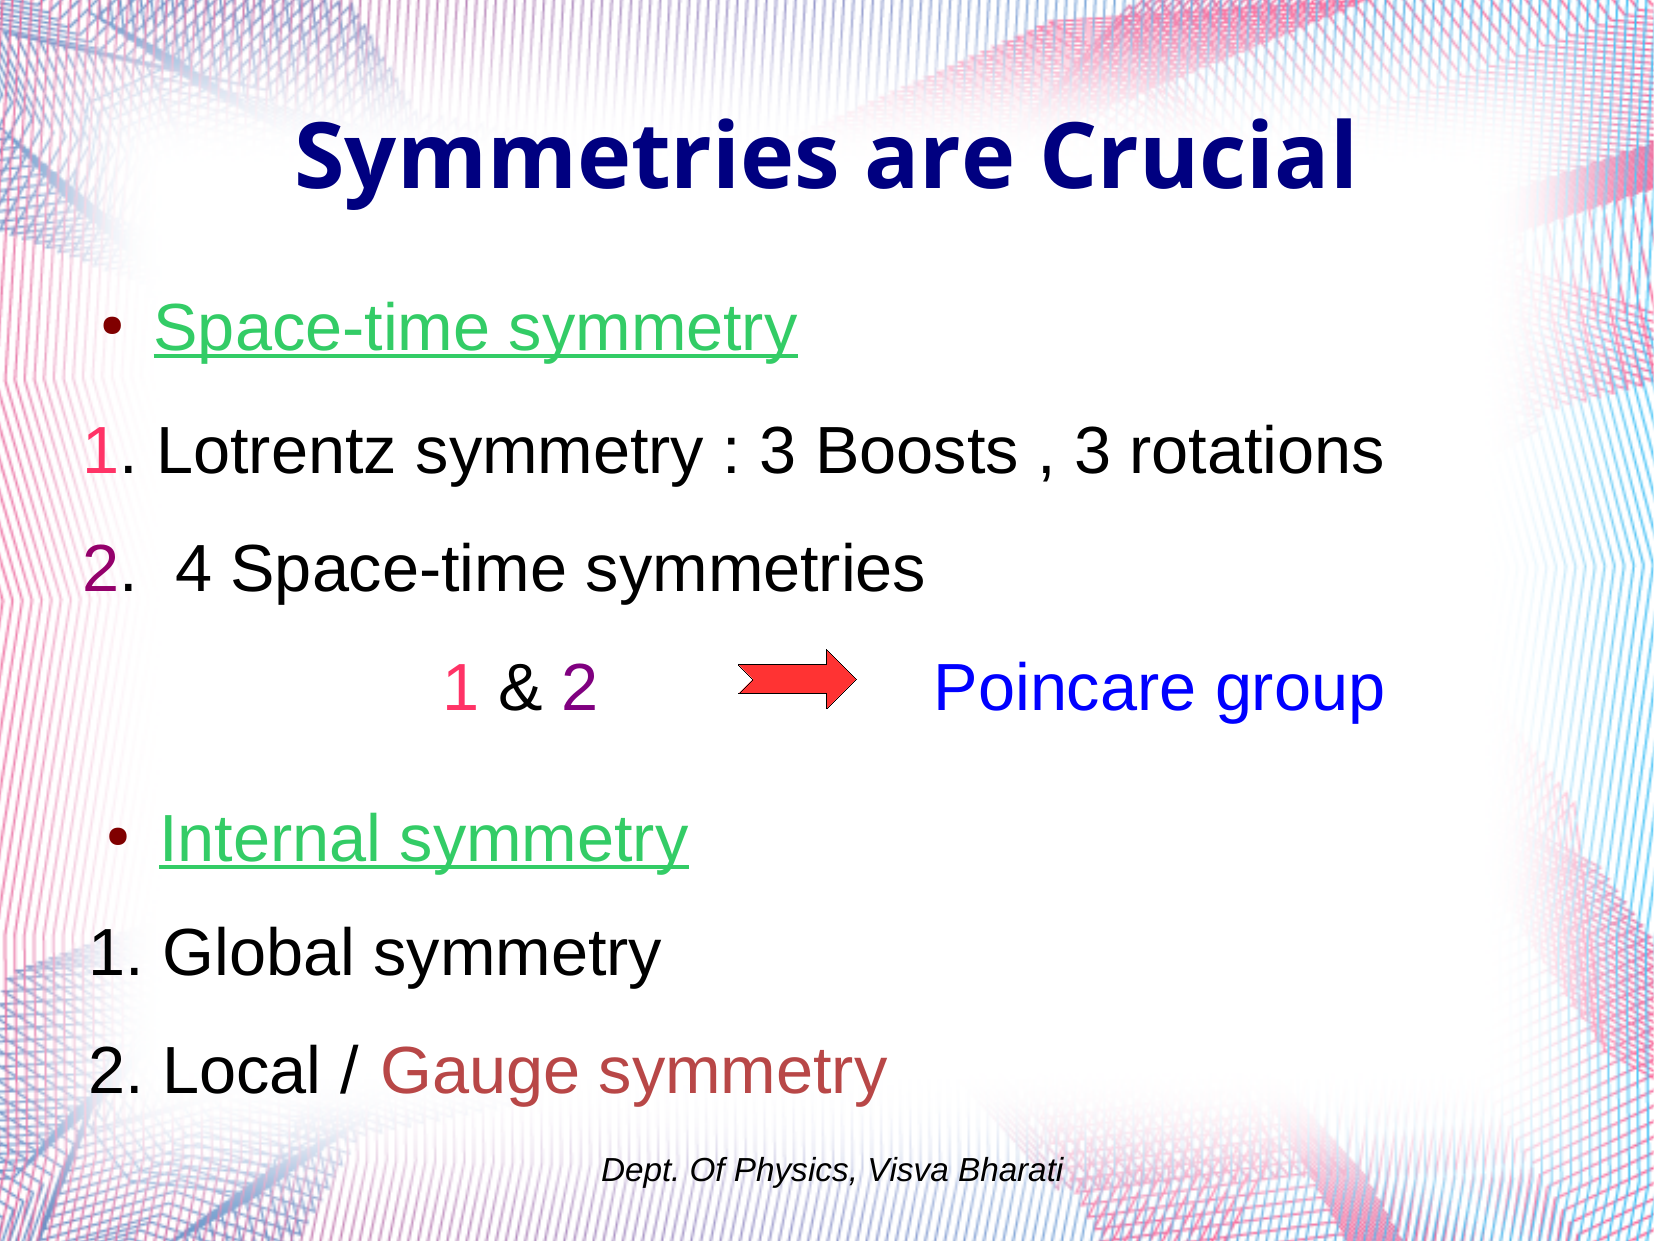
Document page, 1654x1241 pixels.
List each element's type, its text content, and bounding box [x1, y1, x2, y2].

list 1 & 2 [442, 649, 680, 739]
list 1. Global symmetry [88, 915, 1565, 1004]
list 2. Local / [88, 1033, 473, 1109]
title Symmetries are Crucial [82, 56, 1571, 250]
list Dept. Of Physics, Visva Bharati [295, 1151, 1300, 1211]
picture [0, 0, 1654, 1241]
list 2. 4 Space-time symmetries [82, 531, 1595, 621]
list Poincare group [915, 649, 1447, 739]
list 1. Lotrentz symmetry : 3 Boosts , 3 rotations [82, 413, 1595, 502]
list Space-time symmetry [82, 290, 1595, 413]
text_box [738, 649, 857, 709]
list Internal symmetry [88, 801, 1568, 876]
list Gauge symmetry [473, 1033, 1063, 1109]
